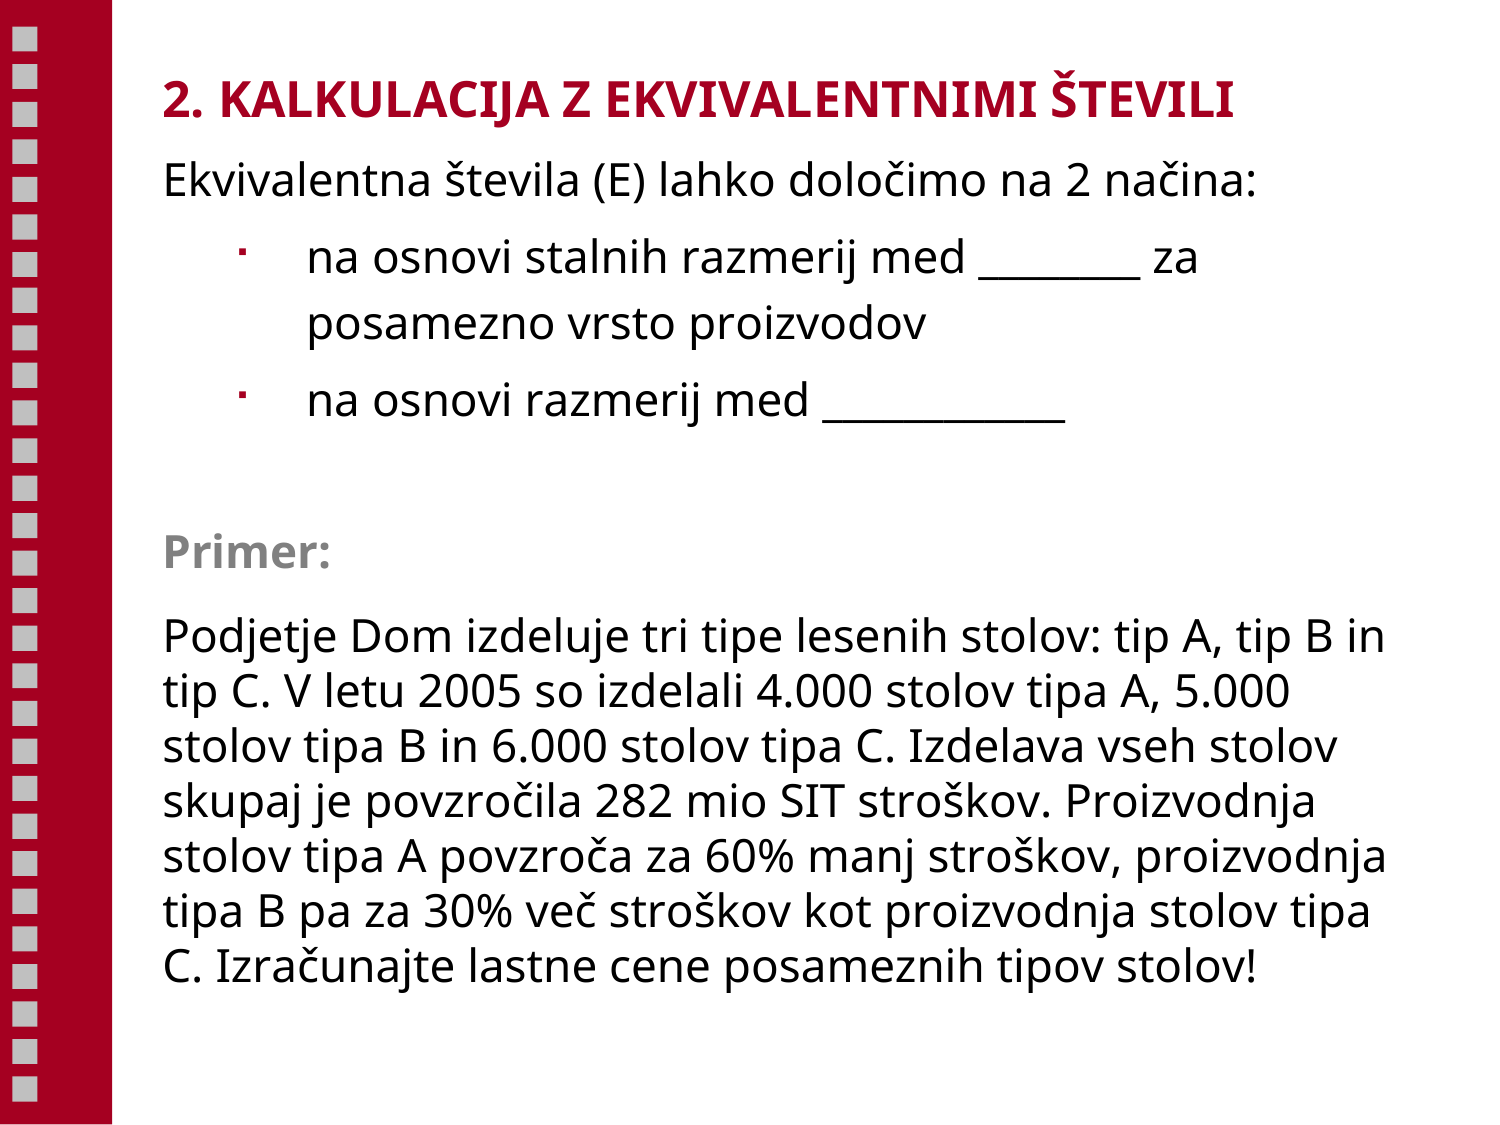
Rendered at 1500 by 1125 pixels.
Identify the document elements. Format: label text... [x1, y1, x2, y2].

list 2. KALKULACIJA Z EKVIVALENTNIMI ŠTEVILI Ekvivalentna števila (E) lahko določimo na 2 načina: na osnovi stalnih razmerij med ________ za posamezno vrsto proizvodov na osnovi razmerij med ____________ [147, 66, 1459, 445]
text_box Primer: Podjetje Dom izdeluje tri tipe lesenih stolov: tip A, tip B in tip C. V letu 2005 so izdelali 4.000 stolov tipa A, 5.000 stolov tipa B in 6.000 stolov tipa C. Izdelava vseh stolov skupaj je povzročila 282 mio SIT stroškov. Proizvodnja stolov tipa A povzroča za 60% manj stroškov, proizvodnja tipa B pa za 30% več stroškov kot proizvodnja stolov tipa C. Izračunajte lastne cene posameznih tipov stolov! [147, 515, 1412, 1000]
